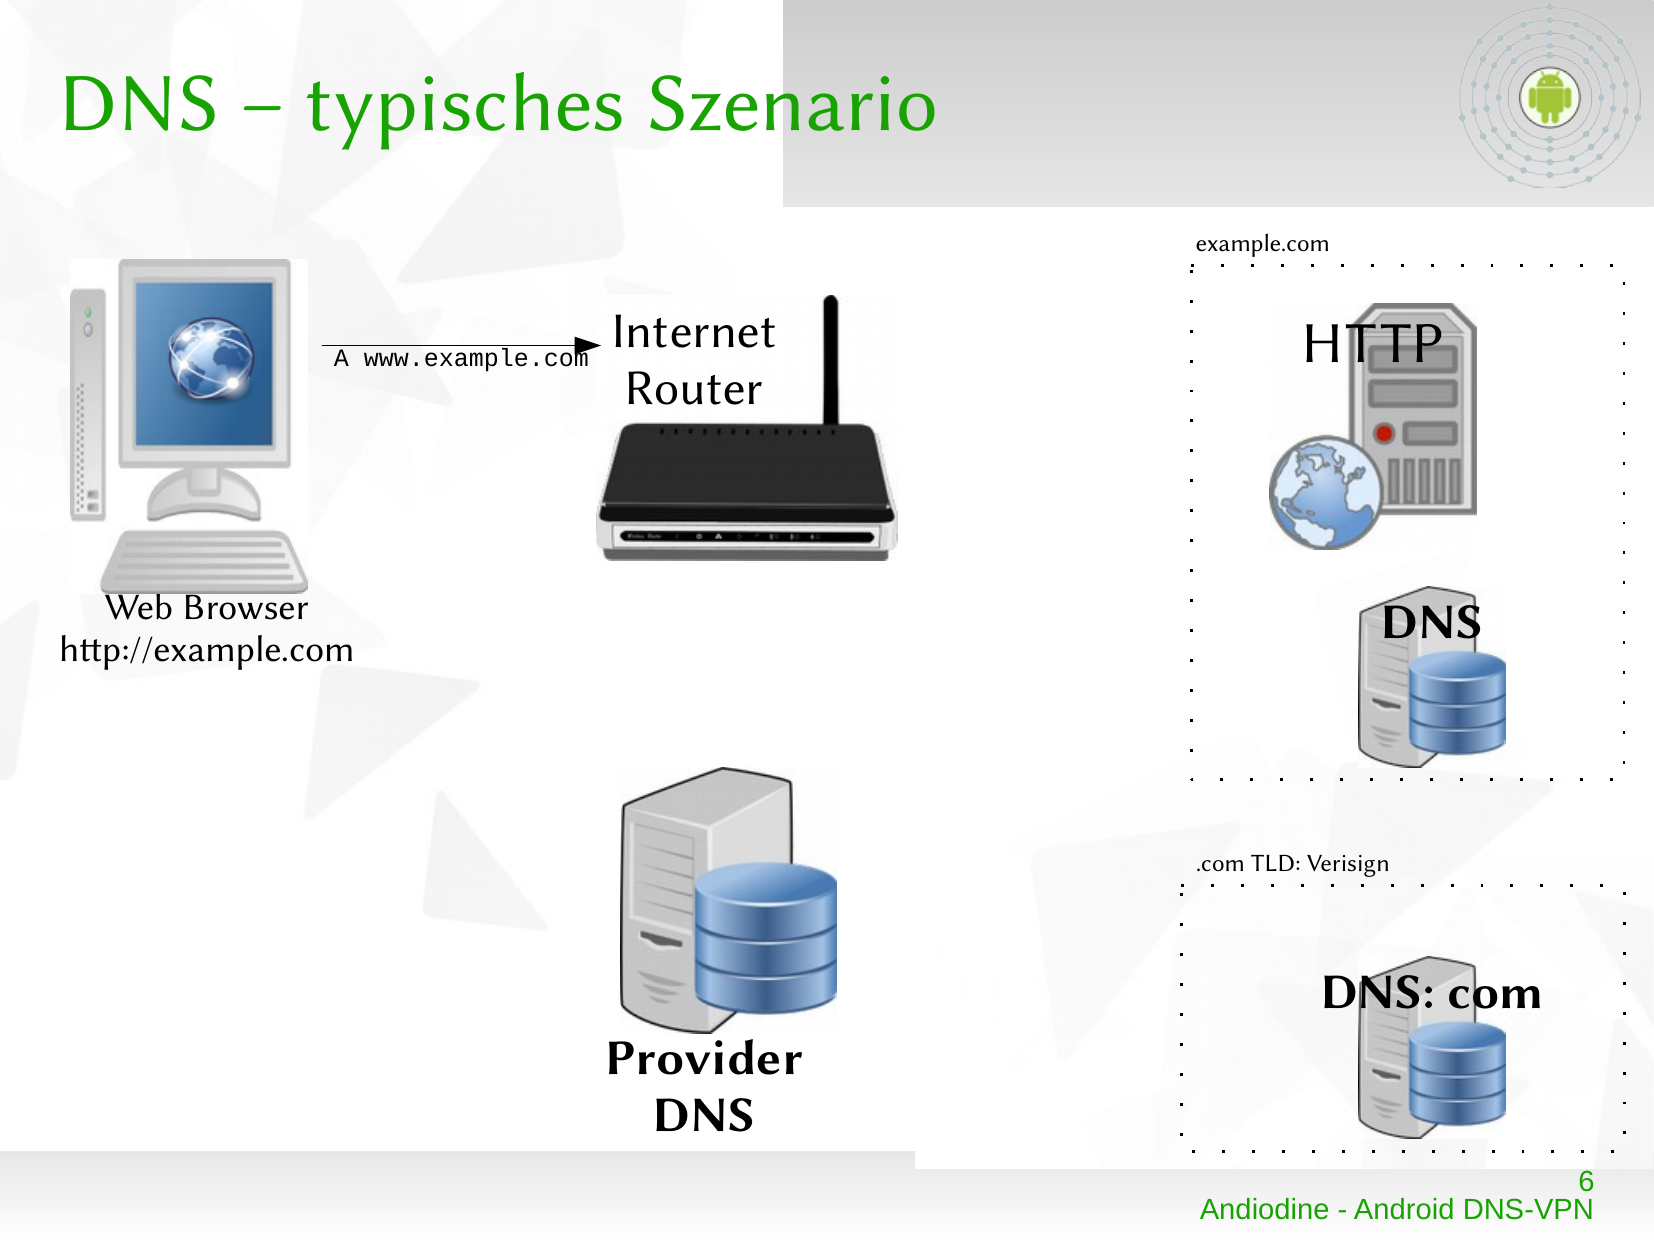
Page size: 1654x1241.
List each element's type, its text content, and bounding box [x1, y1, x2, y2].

title DNS – typisches Szenario [59, 29, 1595, 178]
text_box .com TLD: Verisign [1181, 842, 1565, 886]
picture [0, 0, 898, 1034]
text_box example.com [1181, 222, 1565, 266]
picture [915, 303, 1654, 1169]
text_box Web Browser http://example.com [0, 578, 414, 680]
text_box Provider DNS [590, 1022, 818, 1152]
picture [1458, 3, 1641, 188]
